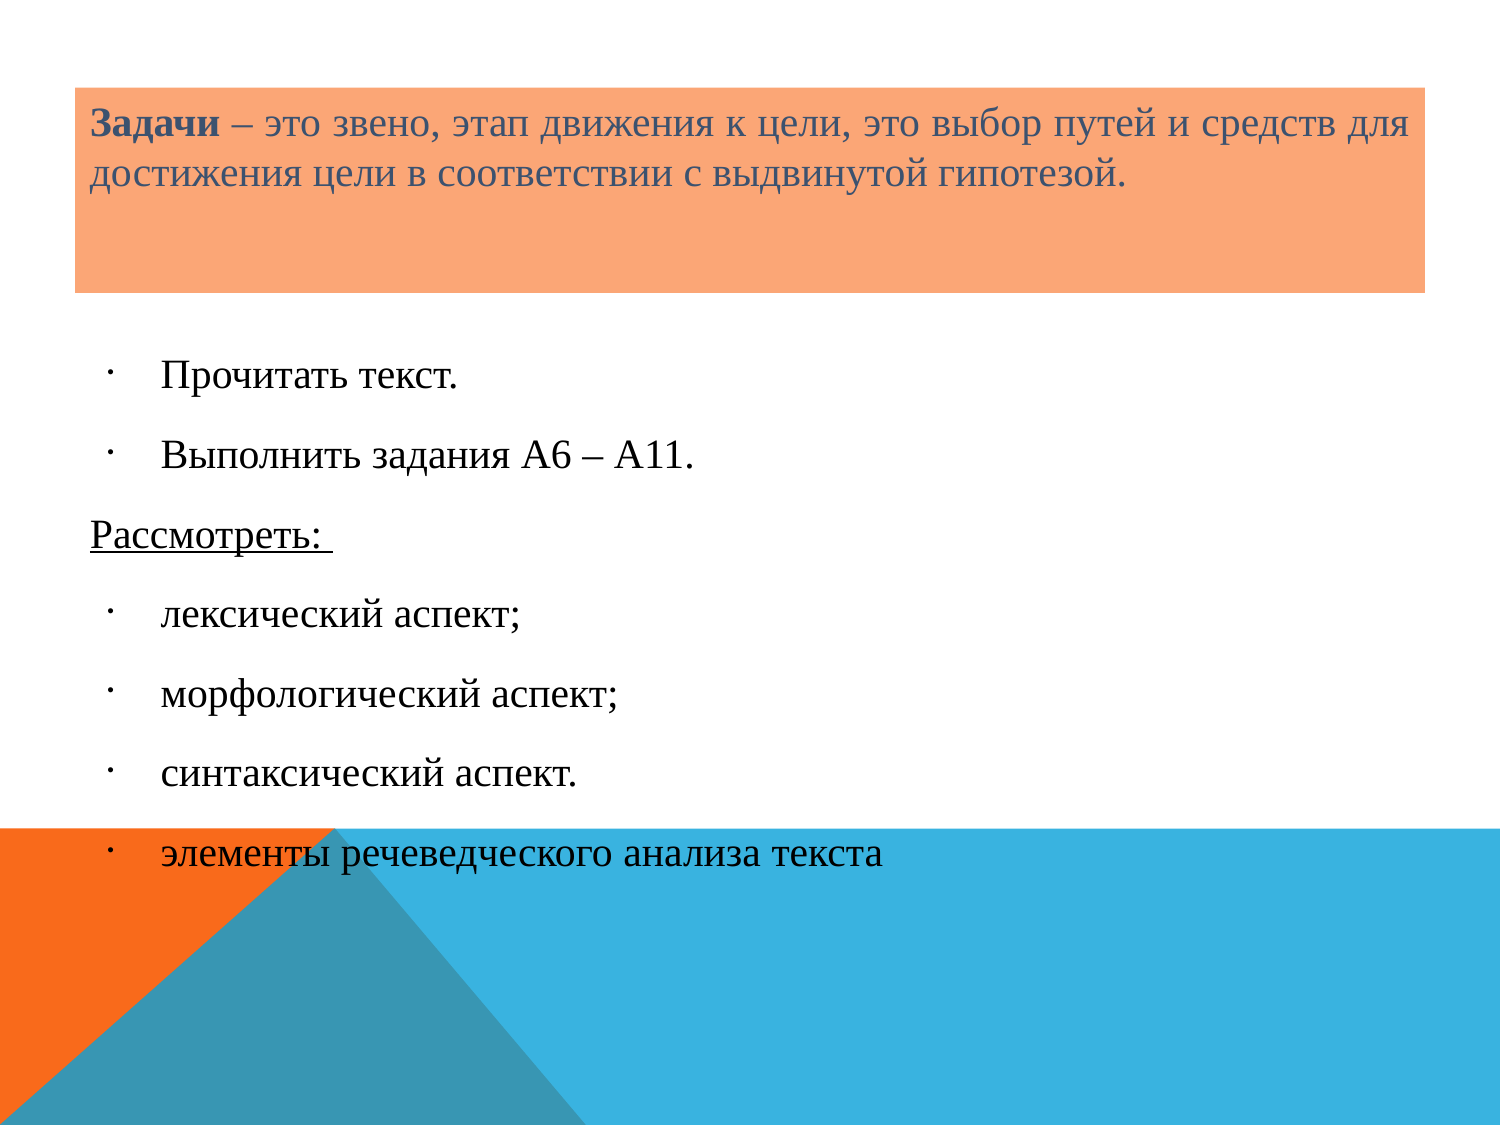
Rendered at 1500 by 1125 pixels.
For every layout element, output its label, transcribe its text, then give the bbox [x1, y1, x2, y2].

title Задачи – это звено, этап движения к цели, это выбор путей и средств для достижения цели в соответствии с выдвинутой гипотезой. [75, 87, 1425, 293]
list Прочитать текст. Выполнить задания А6 – А11. Рассмотреть: лексический аспект; морфологический аспект; синтаксический аспект. элементы речеведческого анализа текста [75, 339, 1425, 832]
